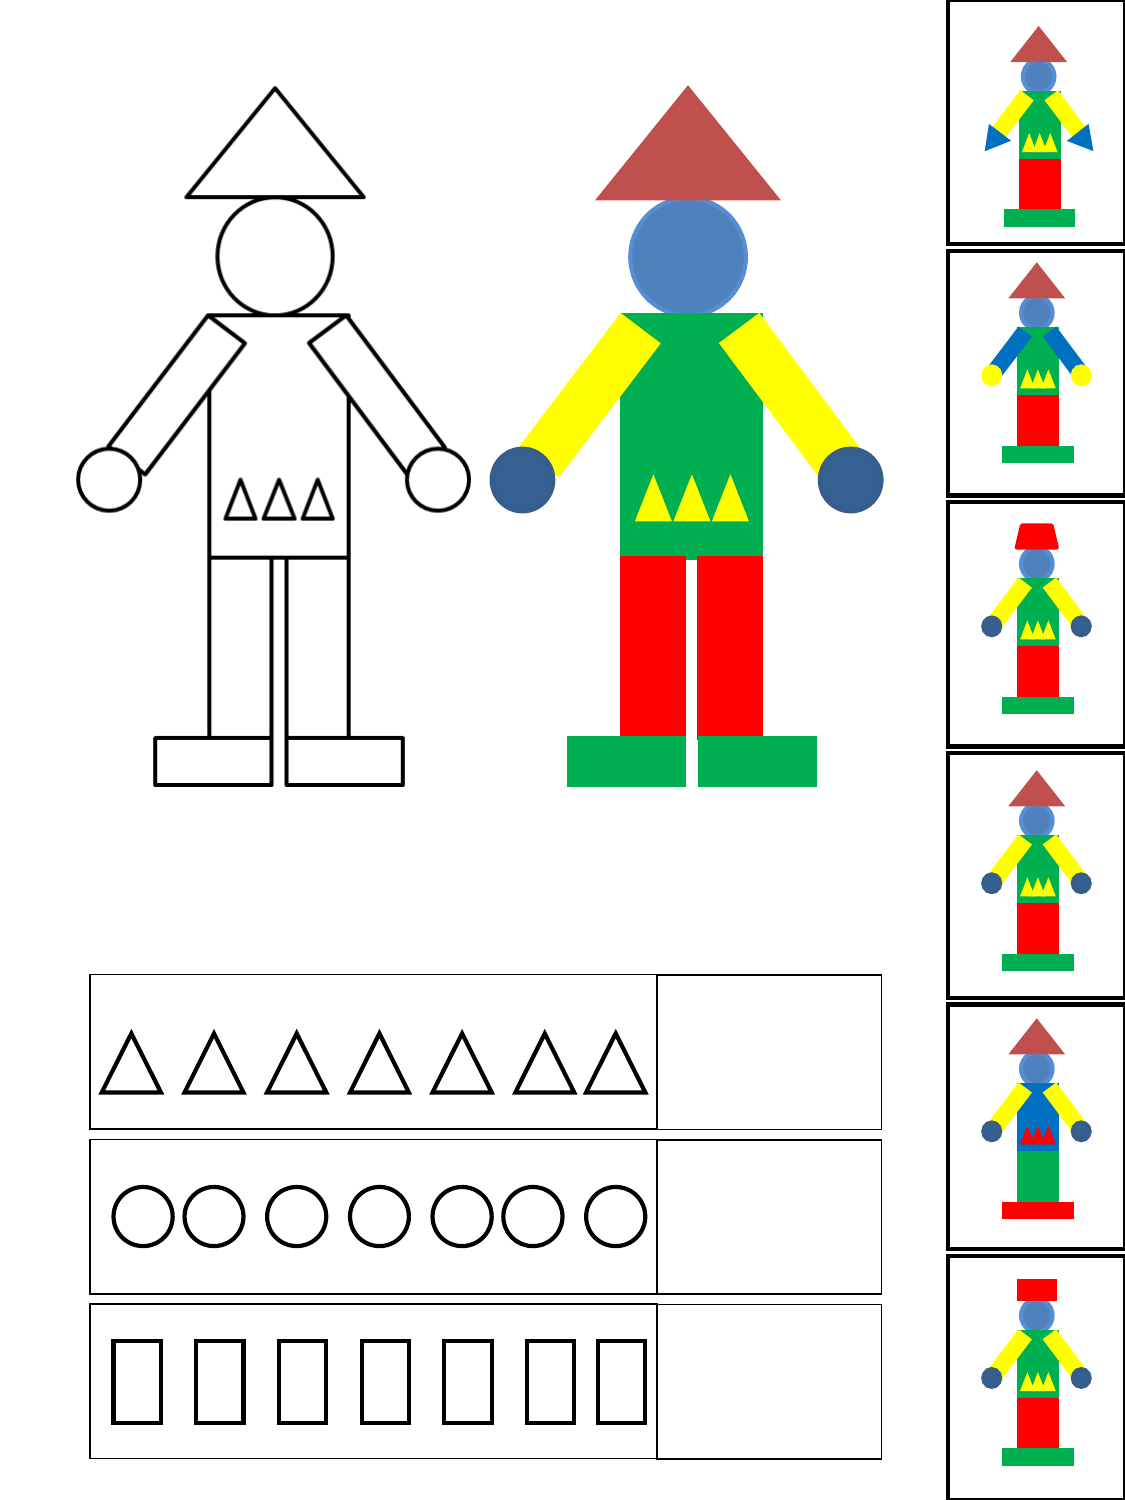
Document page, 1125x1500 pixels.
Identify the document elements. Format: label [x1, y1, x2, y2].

picture [75, 85, 472, 789]
text_box [947, 0, 1125, 245]
text_box [491, 88, 882, 786]
text_box [90, 974, 882, 1130]
text_box [947, 753, 1125, 998]
text_box [947, 502, 1125, 747]
text_box [947, 251, 1125, 496]
text_box [947, 1004, 1125, 1249]
text_box [90, 1304, 882, 1460]
text_box [90, 1139, 882, 1295]
text_box [947, 1255, 1125, 1500]
